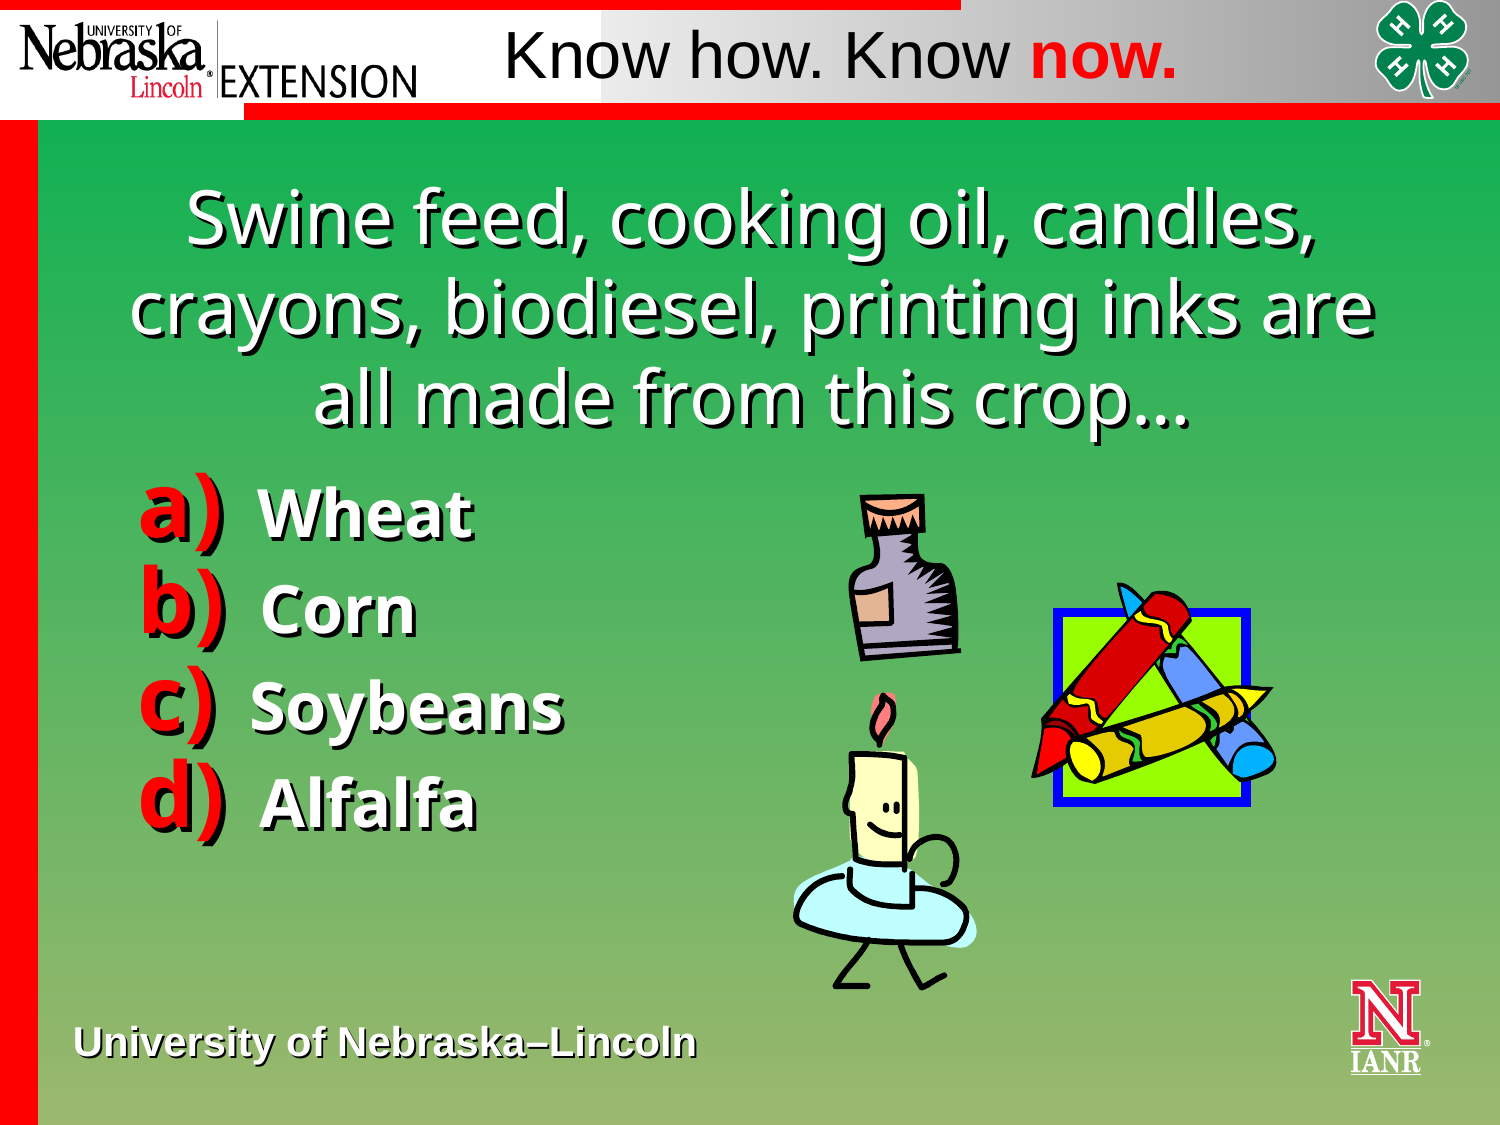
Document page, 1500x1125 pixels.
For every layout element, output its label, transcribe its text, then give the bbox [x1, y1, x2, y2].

picture [1031, 580, 1303, 807]
list Wheat Corn Soybeans Alfalfa [122, 462, 1473, 1021]
picture [848, 493, 962, 662]
title Swine feed, cooking oil, candles, crayons, biodiesel, printing inks are all made from this crop… [77, 161, 1428, 376]
picture [789, 691, 984, 991]
